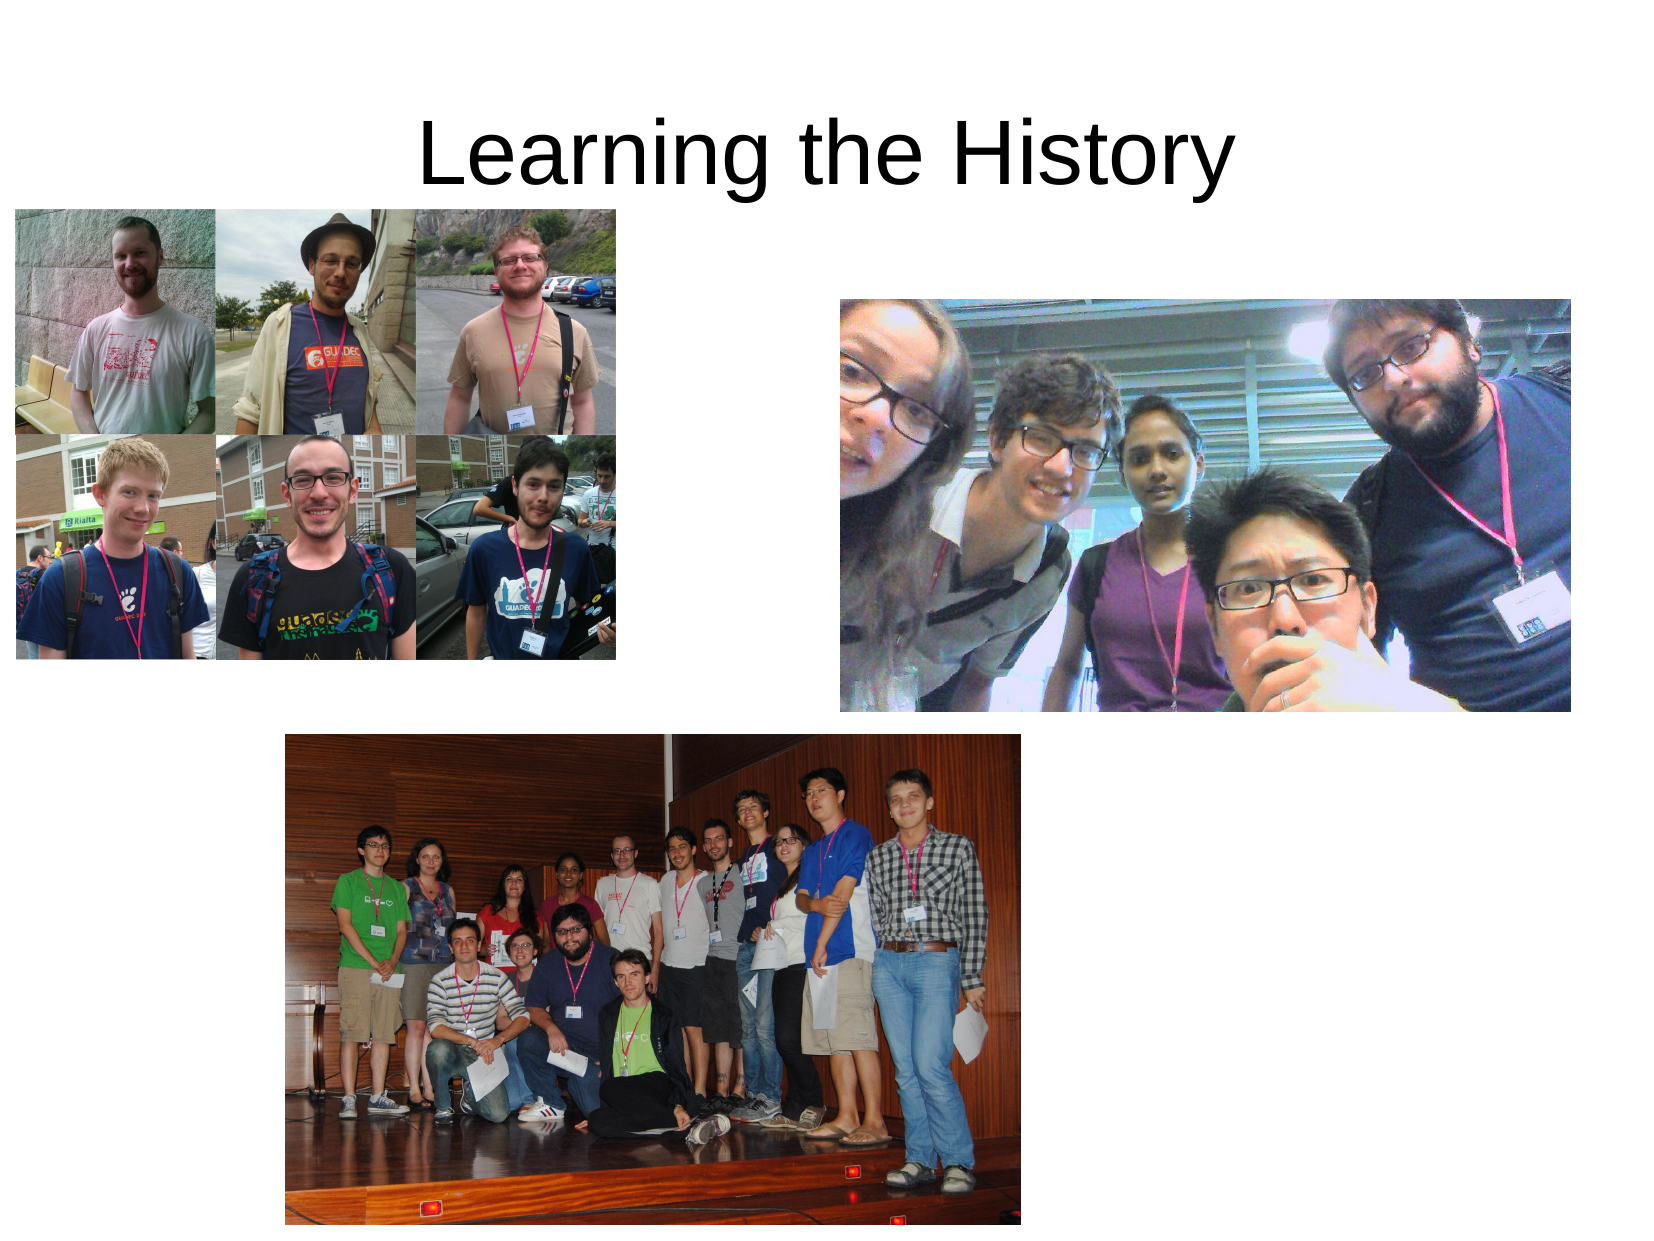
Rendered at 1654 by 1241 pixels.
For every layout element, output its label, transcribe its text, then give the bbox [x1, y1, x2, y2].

picture [15, 209, 616, 661]
picture [840, 299, 1571, 712]
title Learning the History [82, 49, 1571, 257]
picture [285, 734, 1021, 1225]
